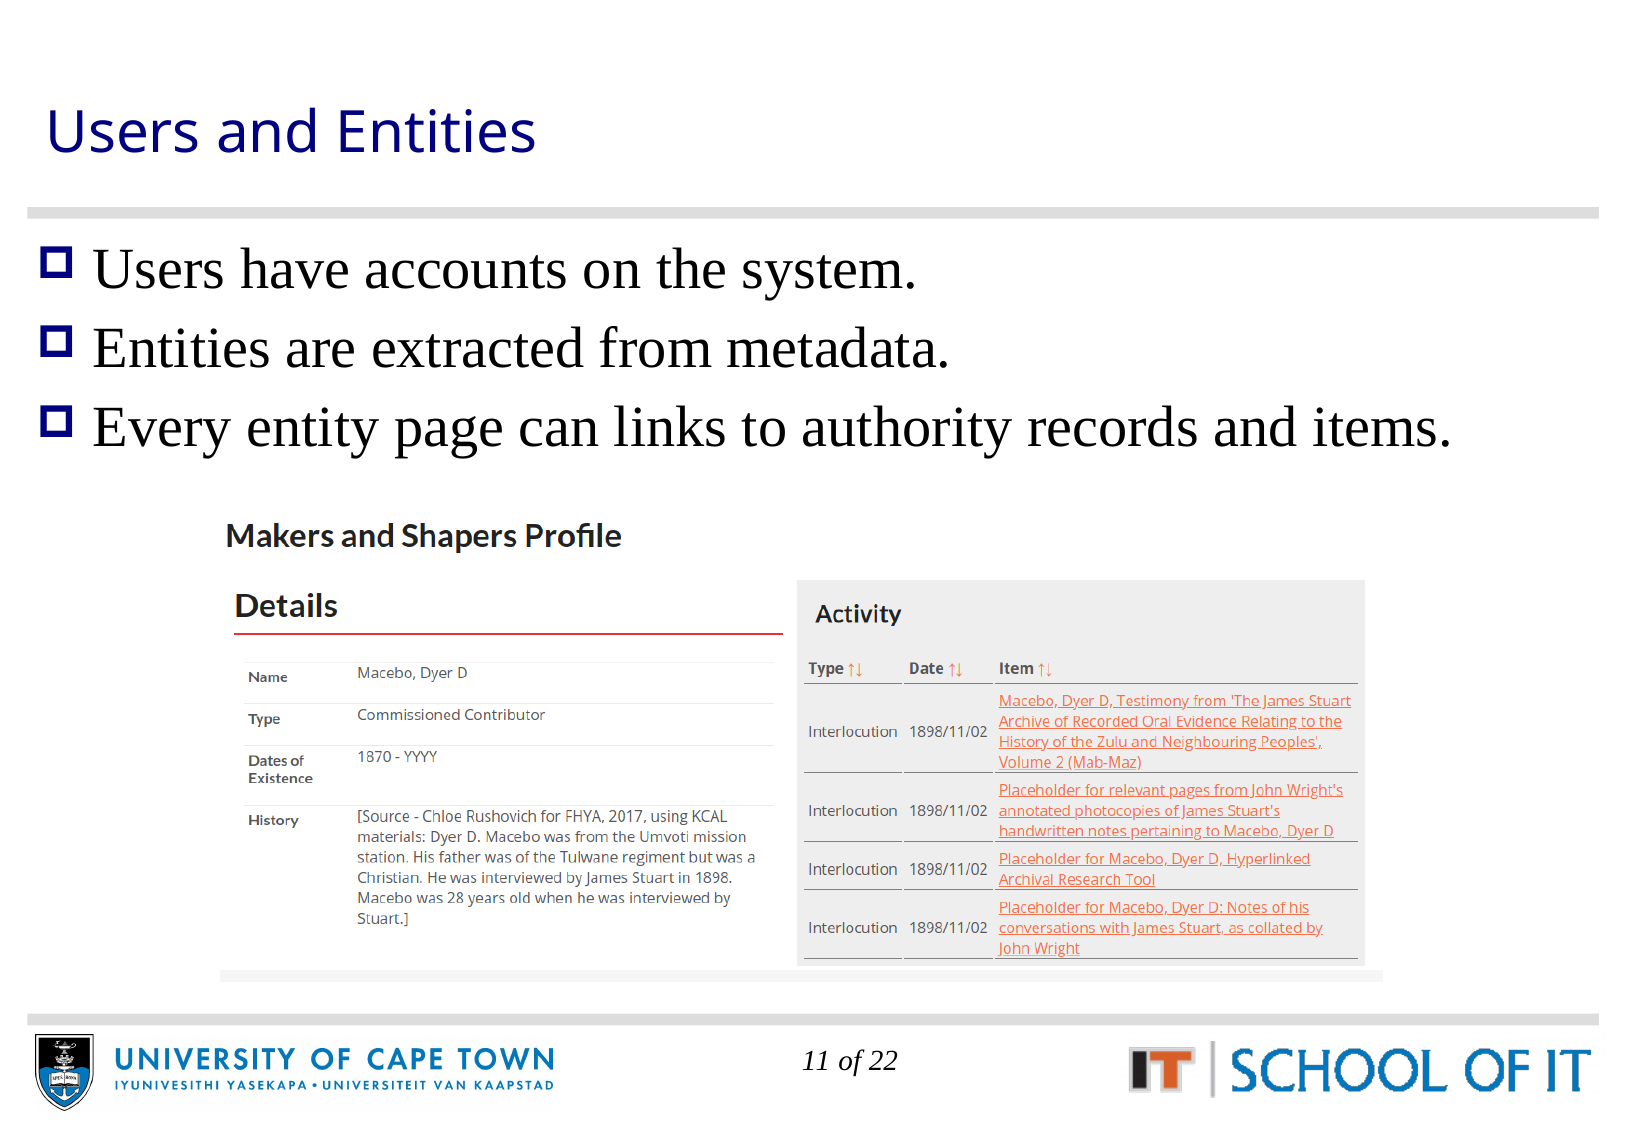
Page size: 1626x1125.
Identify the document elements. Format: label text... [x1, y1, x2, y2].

picture [1118, 1030, 1606, 1109]
list Users have accounts on the system. Entities are extracted from metadata. Every entity page can links to authority records and items. [36, 236, 1579, 998]
picture [220, 490, 1383, 982]
title Users and Entities [45, 66, 1583, 194]
picture [35, 1034, 553, 1111]
